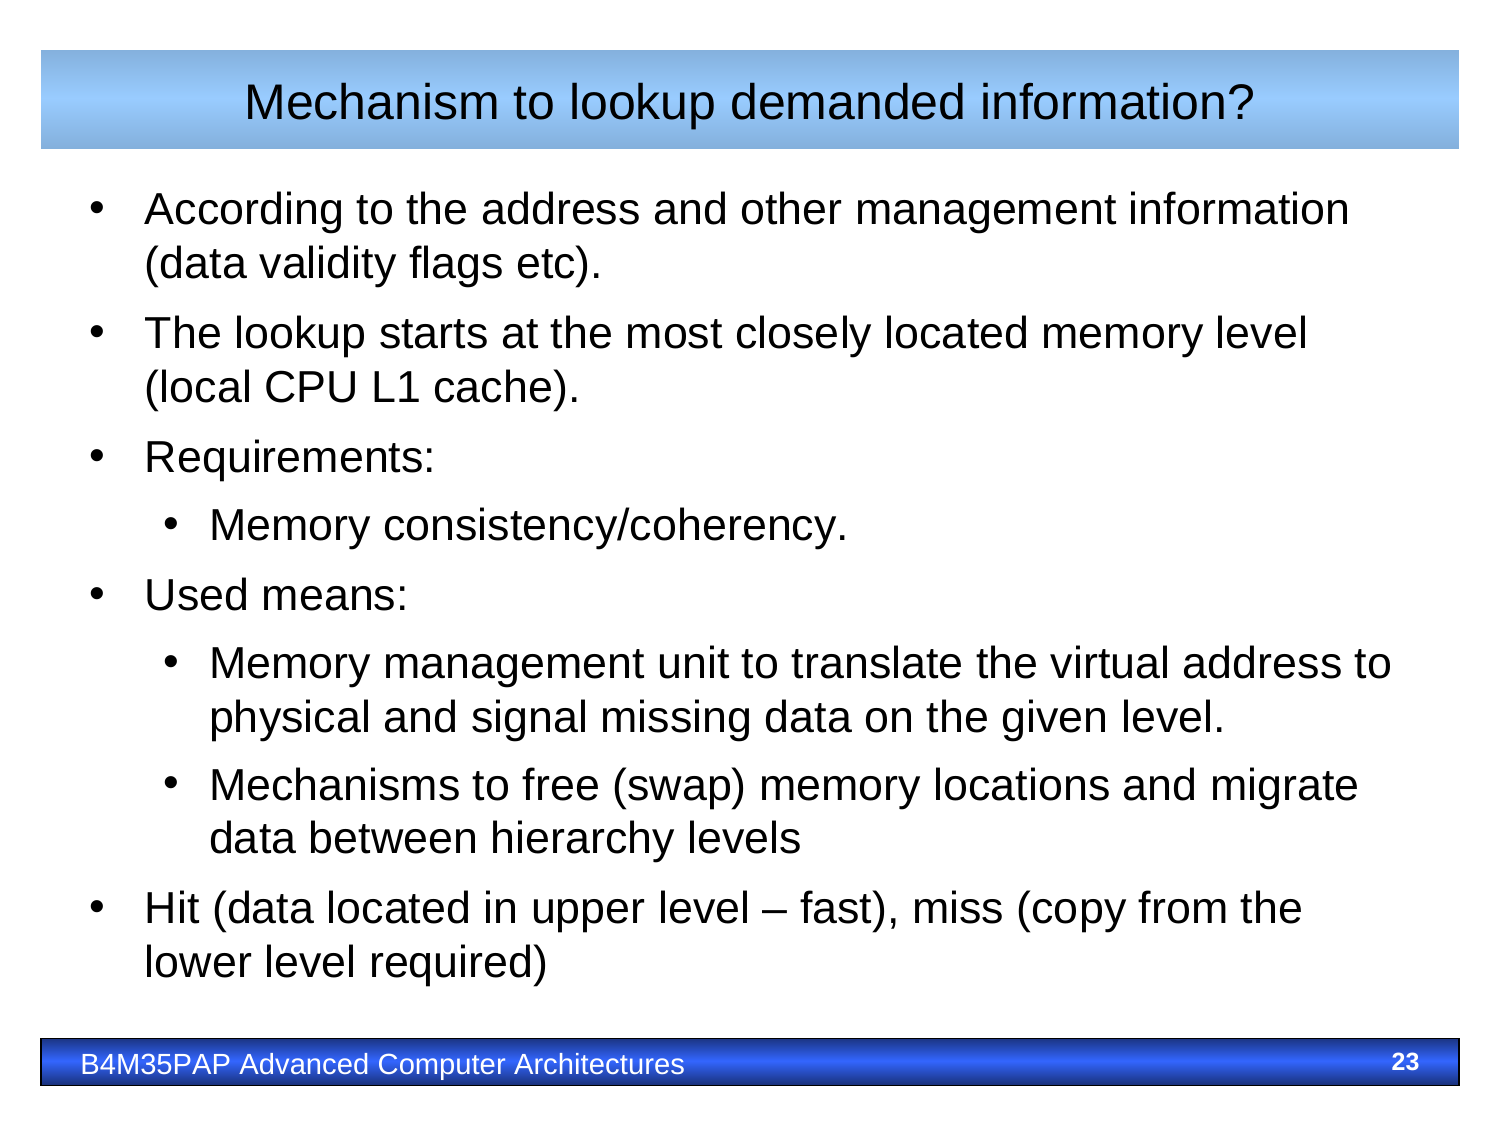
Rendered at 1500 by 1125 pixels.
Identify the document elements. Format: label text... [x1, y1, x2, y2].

title Mechanism to lookup demanded information? [41, 50, 1459, 149]
list According to the address and other management information (data validity flags etc). The lookup starts at the most closely located memory level (local CPU L1 cache). Requirements: Memory consistency/coherency. Used means: Memory management unit to translate the virtual address to physical and signal missing data on the given level. Mechanisms to free (swap) memory locations and migrate data between hierarchy levels Hit (data located in upper level – fast), miss (copy from the lower level required) [75, 172, 1426, 1000]
